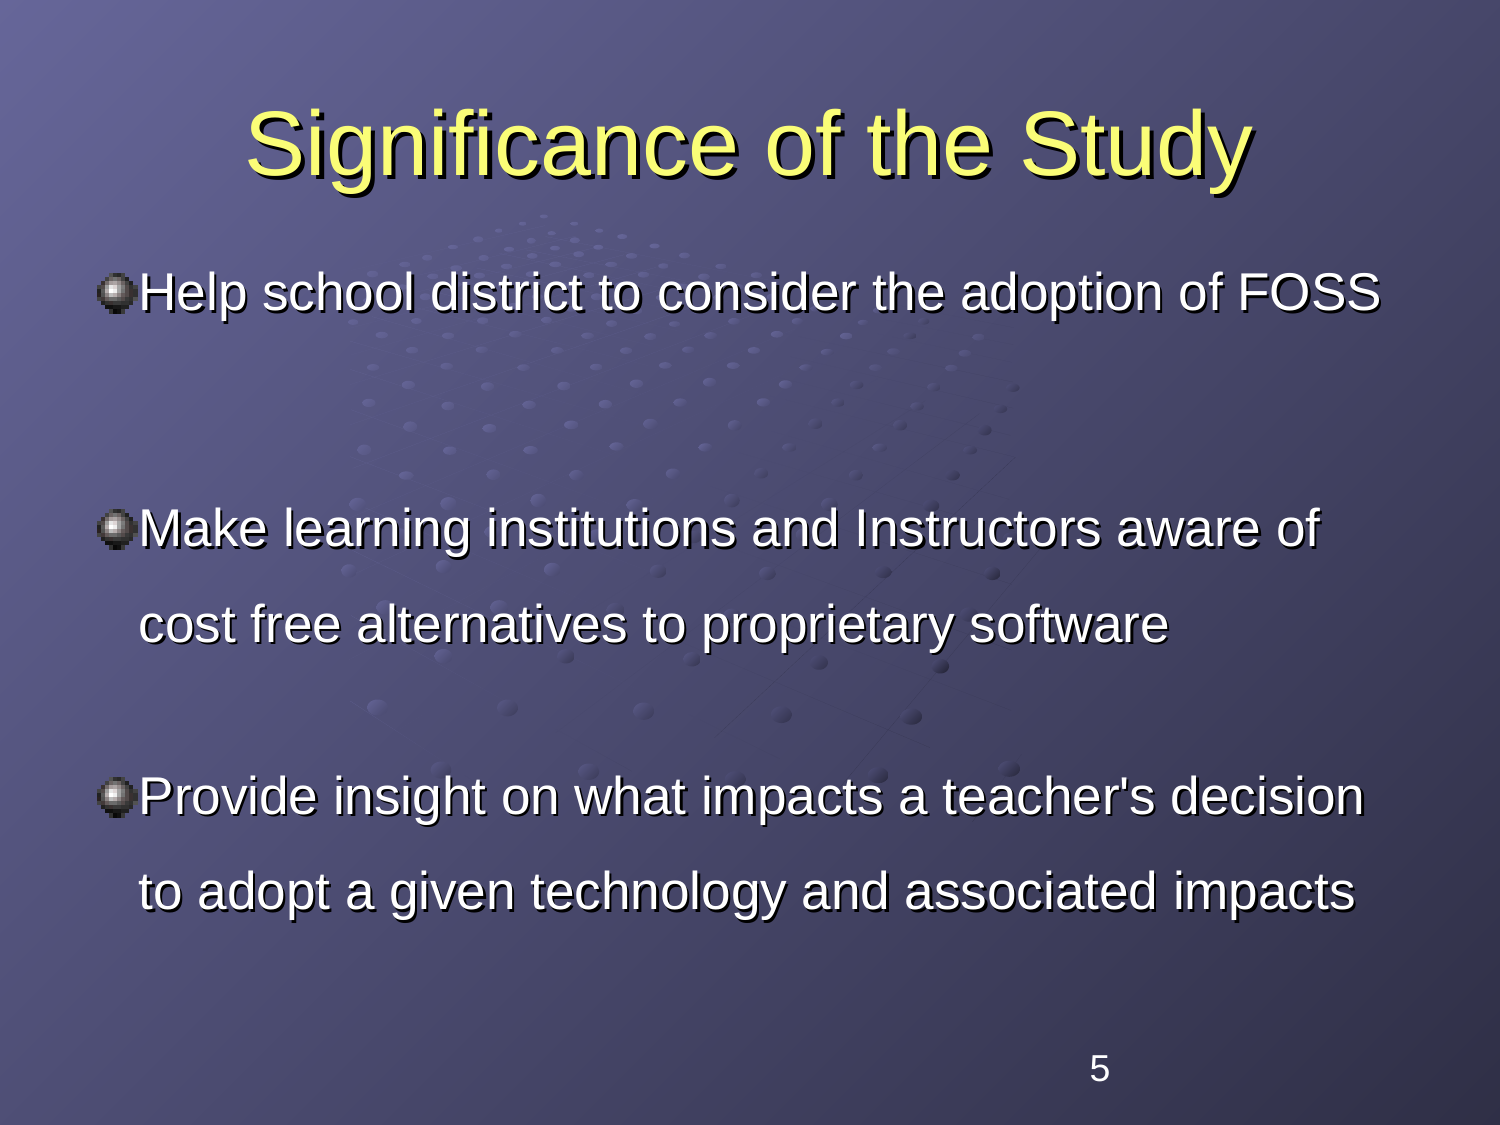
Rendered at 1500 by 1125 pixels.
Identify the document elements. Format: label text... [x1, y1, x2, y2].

title Significance of the Study [75, 45, 1426, 233]
list Help school district to consider the adoption of FOSS Make learning institutions and Instructors aware of cost free alternatives to proprietary software Provide insight on what impacts a teacher's decision to adopt a given technology and associated impacts [75, 262, 1426, 1007]
